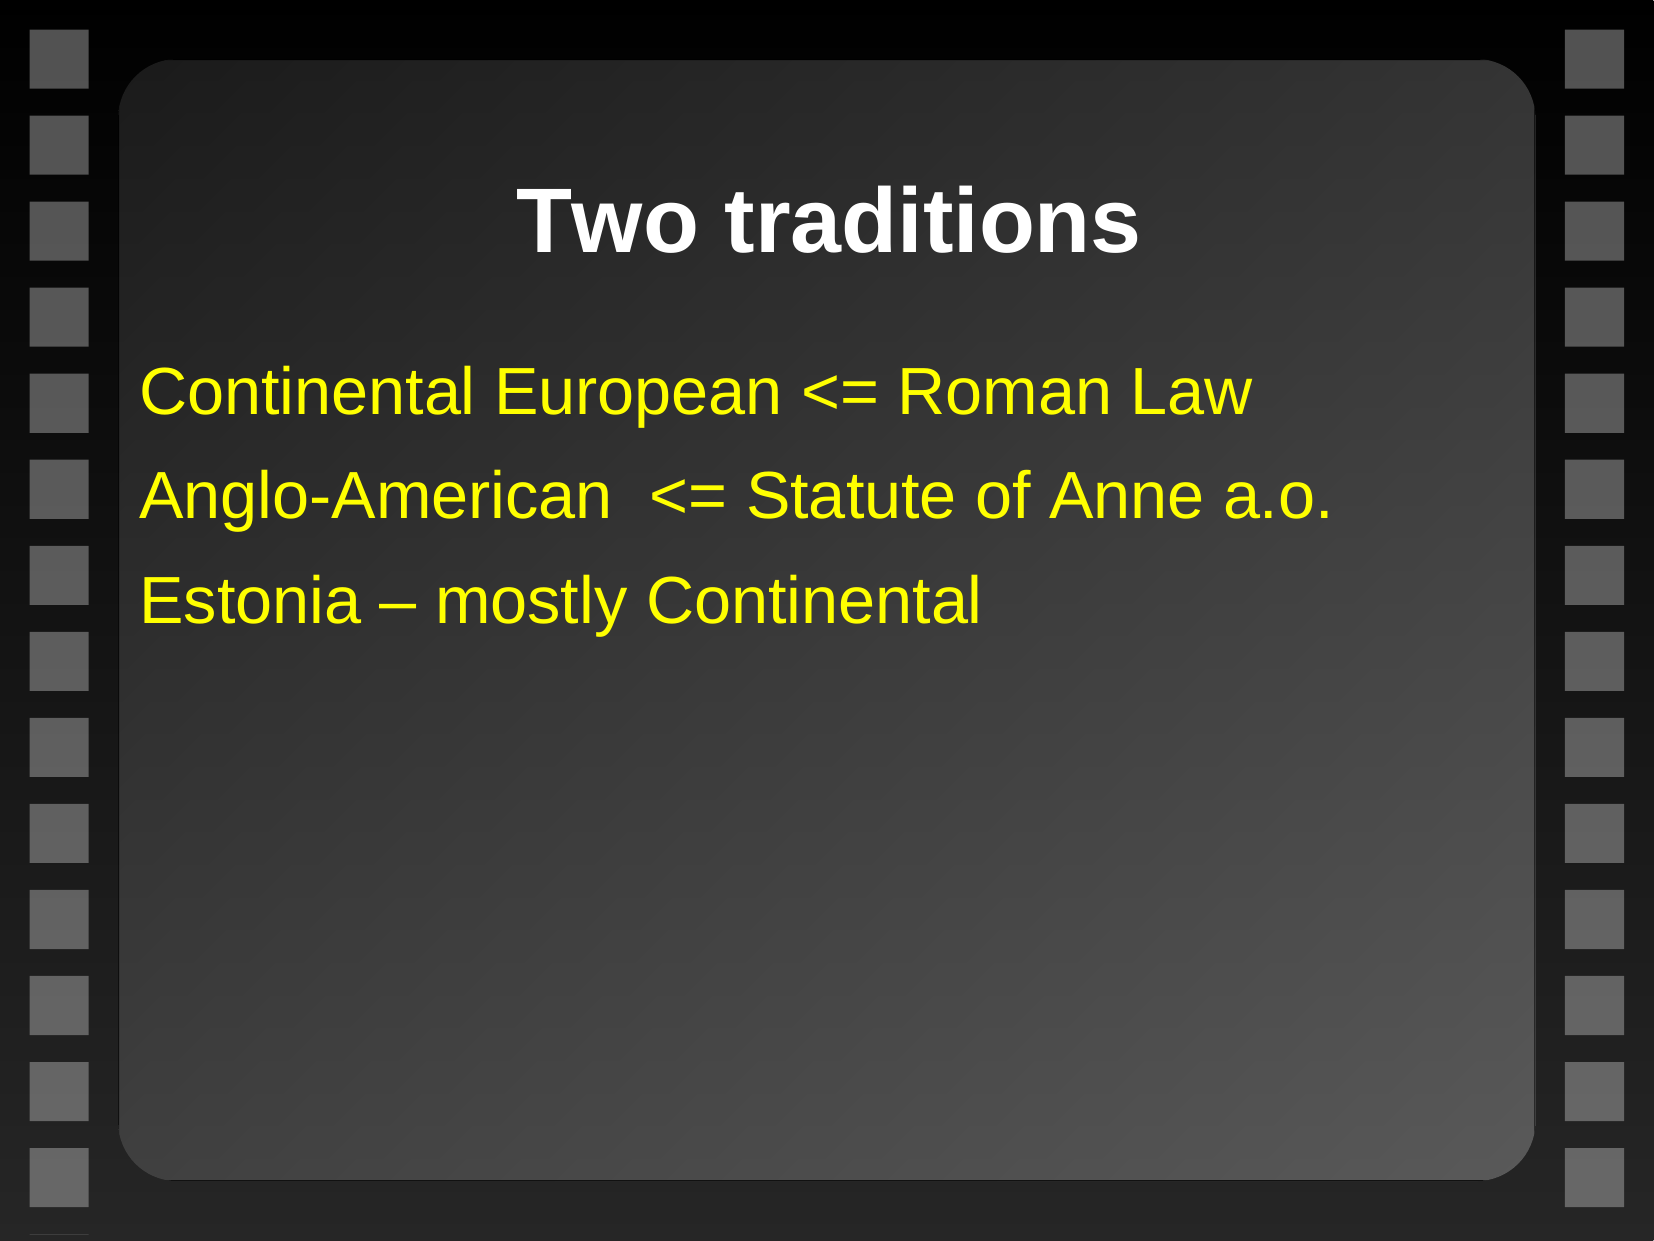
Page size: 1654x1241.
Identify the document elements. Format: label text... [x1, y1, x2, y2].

title Two traditions [123, 117, 1536, 325]
list Continental European <= Roman Law Anglo-American <= Statute of Anne a.o. Estonia – mostly Continental [121, 354, 1534, 1127]
